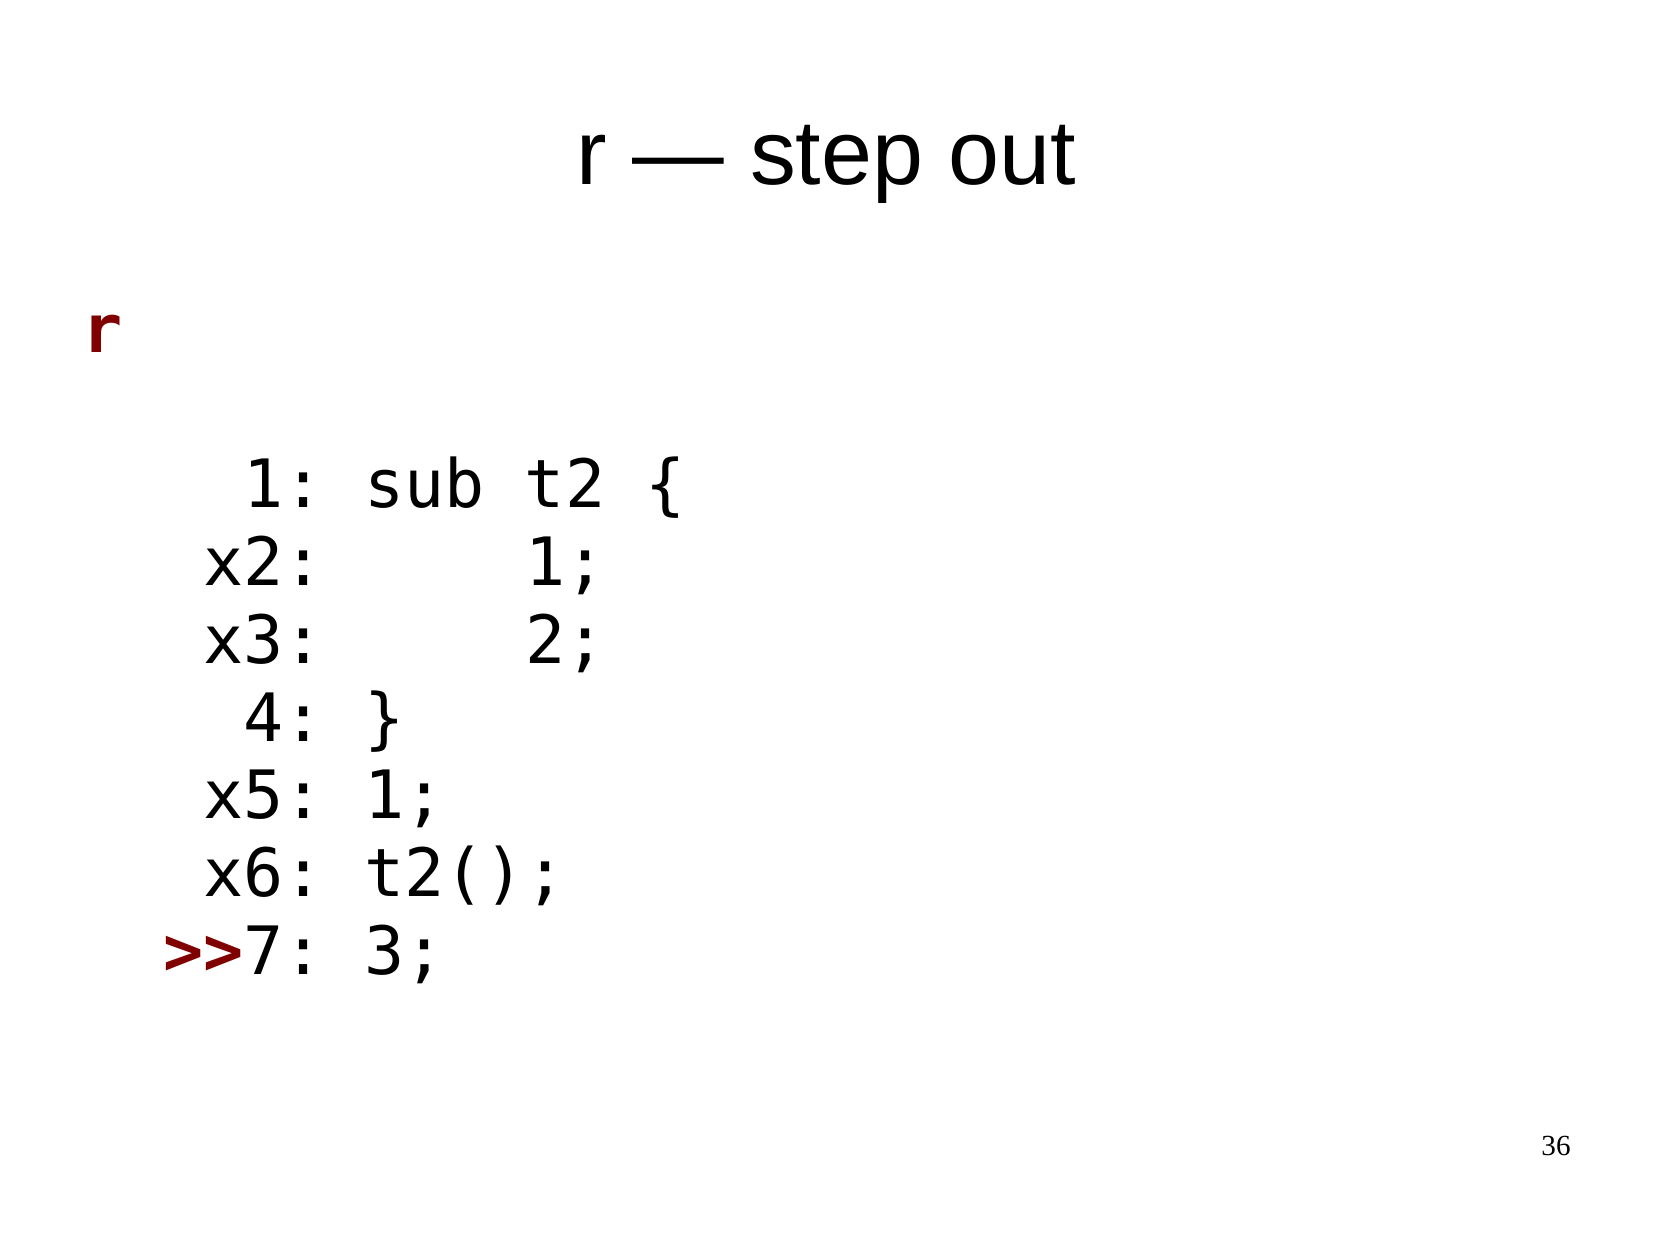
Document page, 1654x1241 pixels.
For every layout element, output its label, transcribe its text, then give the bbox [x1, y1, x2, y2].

subtitle r 1: sub t2 { x2: 1; x3: 2; 4: } x5: 1; x6: t2(); >>7: 3; [82, 290, 1571, 1158]
title r — step out [82, 49, 1571, 257]
